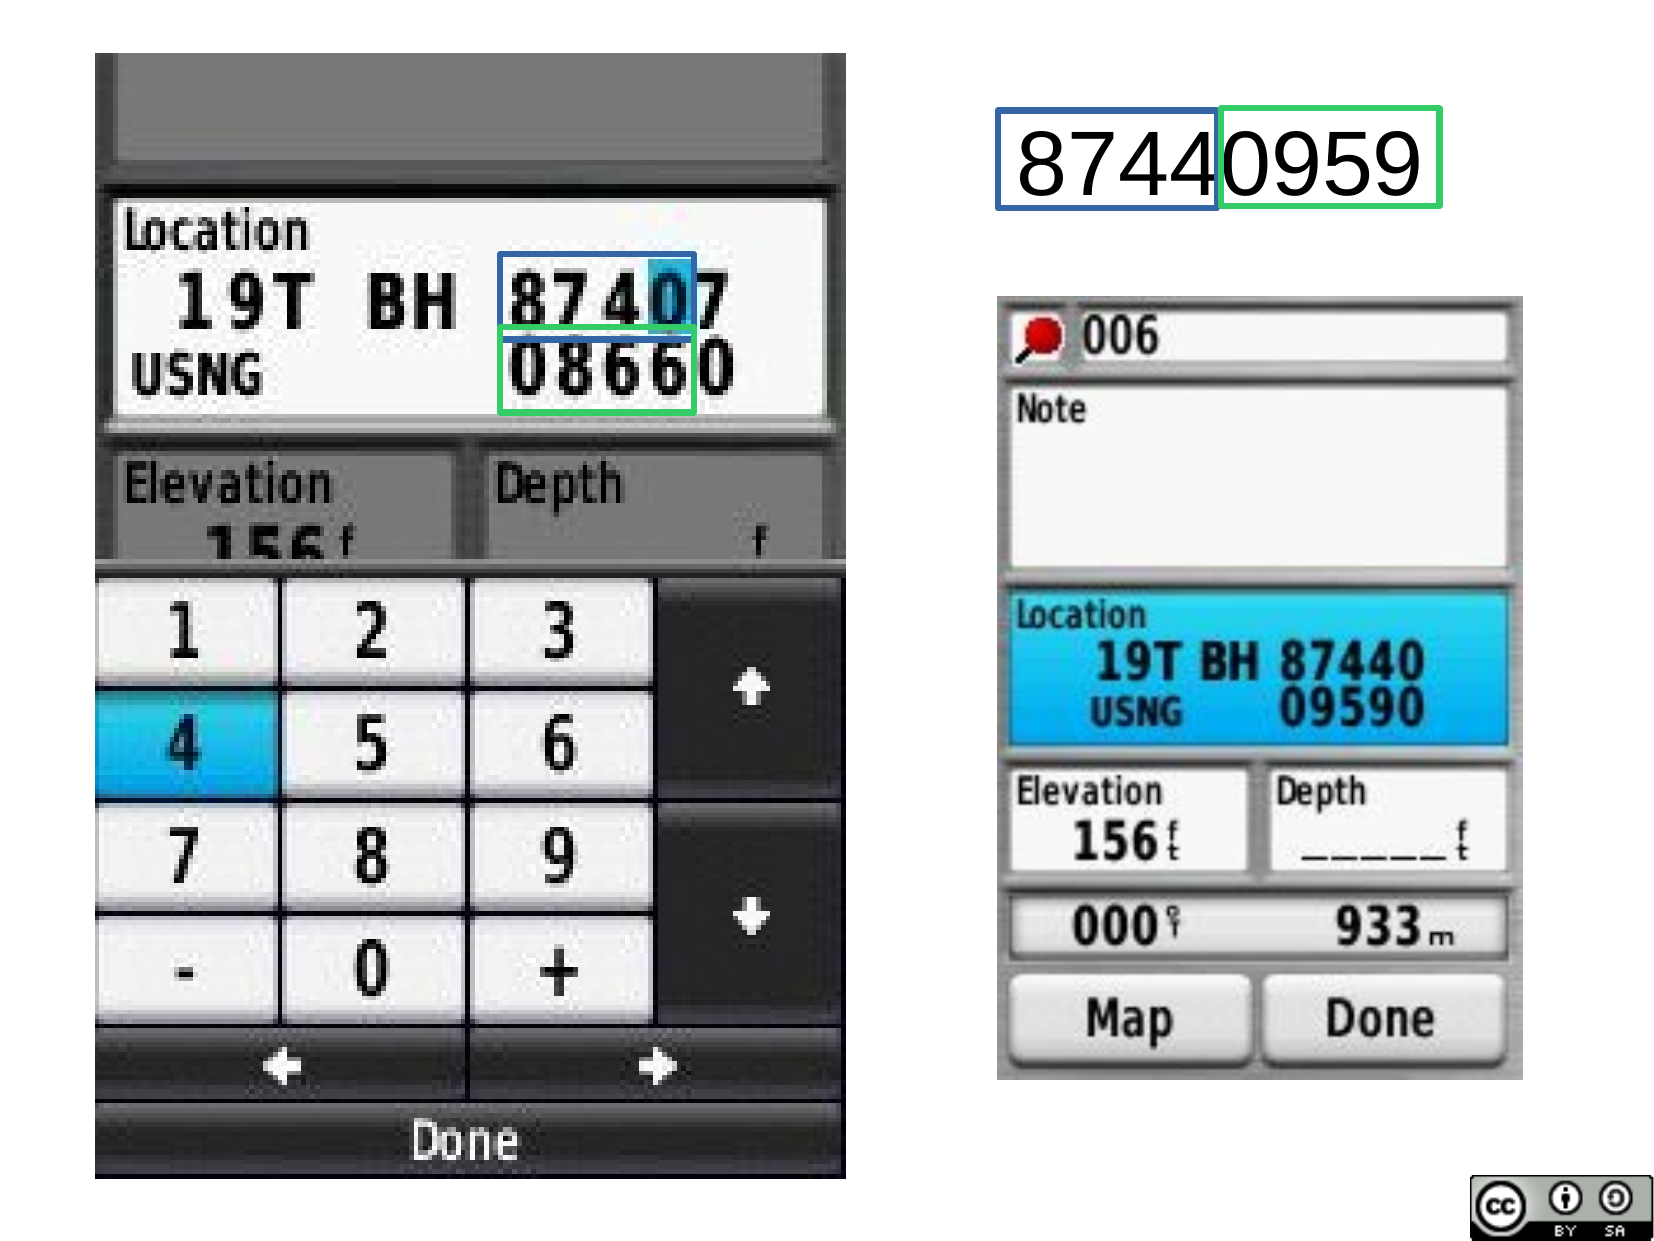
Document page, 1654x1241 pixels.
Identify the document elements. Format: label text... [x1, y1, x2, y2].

picture [997, 296, 1523, 1080]
picture [1470, 1175, 1654, 1241]
title 87440959 [884, 59, 1557, 267]
picture [95, 53, 846, 1179]
